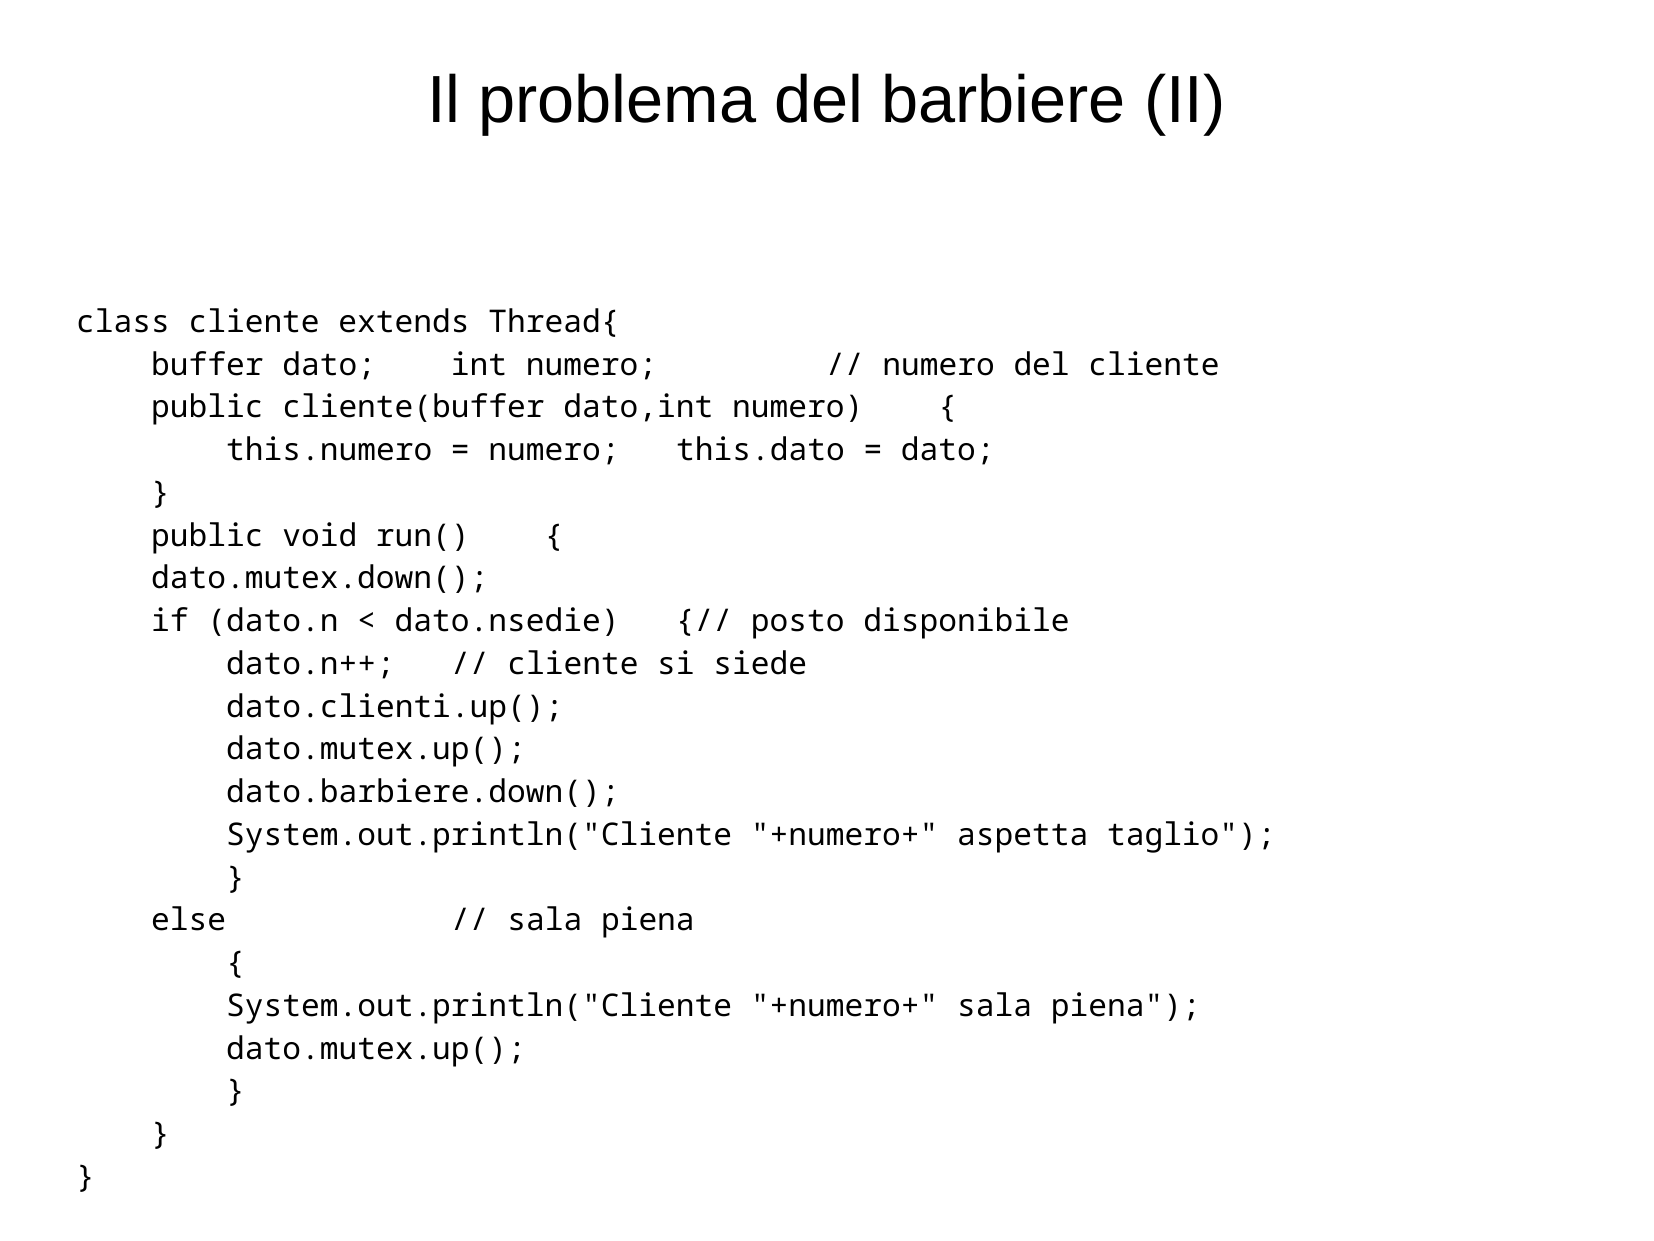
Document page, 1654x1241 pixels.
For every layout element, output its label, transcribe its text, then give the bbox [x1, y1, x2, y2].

text_box class cliente extends Thread{ buffer dato; int numero; // numero del cliente public cliente(buffer dato,int numero) { this.numero = numero; this.dato = dato; } public void run() { dato.mutex.down(); if (dato.n < dato.nsedie) {// posto disponibile dato.n++; // cliente si siede dato.clienti.up(); dato.mutex.up(); dato.barbiere.down(); System.out.println("Cliente "+numero+" aspetta taglio"); } else // sala piena { System.out.println("Cliente "+numero+" sala piena"); dato.mutex.up(); } } } [61, 248, 1654, 1103]
title Il problema del barbiere (II) [82, 0, 1571, 204]
